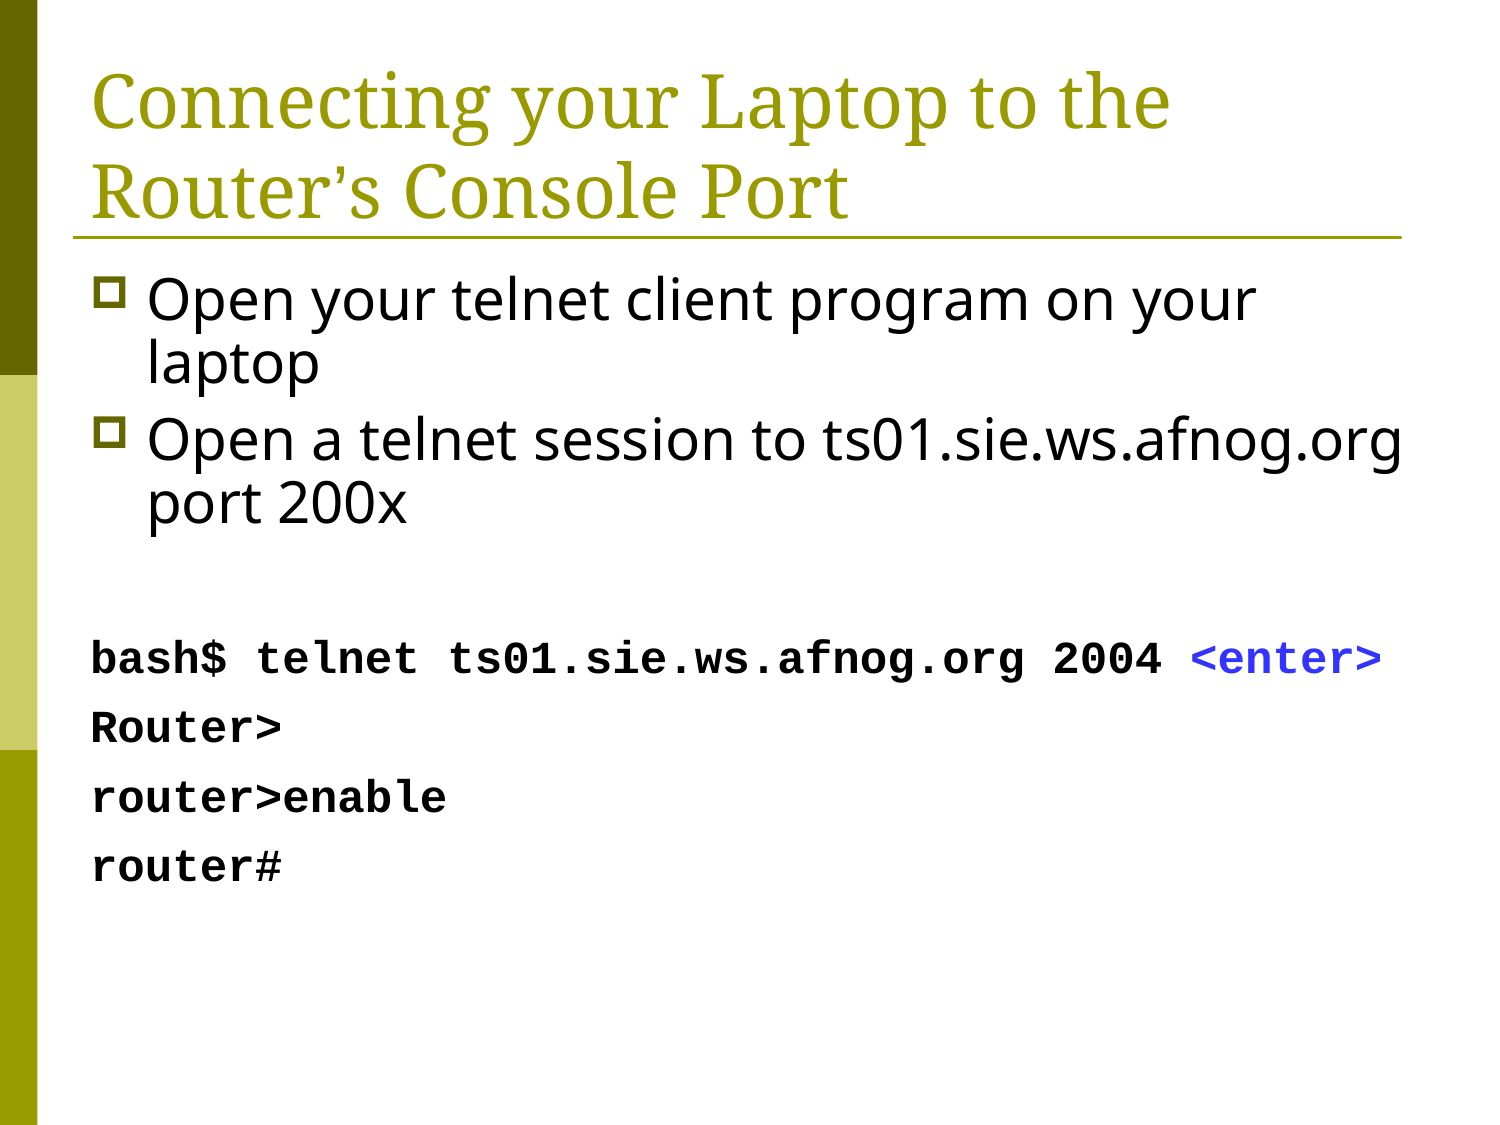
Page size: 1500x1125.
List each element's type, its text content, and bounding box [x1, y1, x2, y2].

title Connecting your Laptop to the Router’s Console Port [75, 45, 1426, 233]
list Open your telnet client program on your laptop Open a telnet session to ts01.sie.ws.afnog.org port 200x bash$ telnet ts01.sie.ws.afnog.org 2004 <enter> Router> router>enable router# [75, 262, 1426, 1006]
